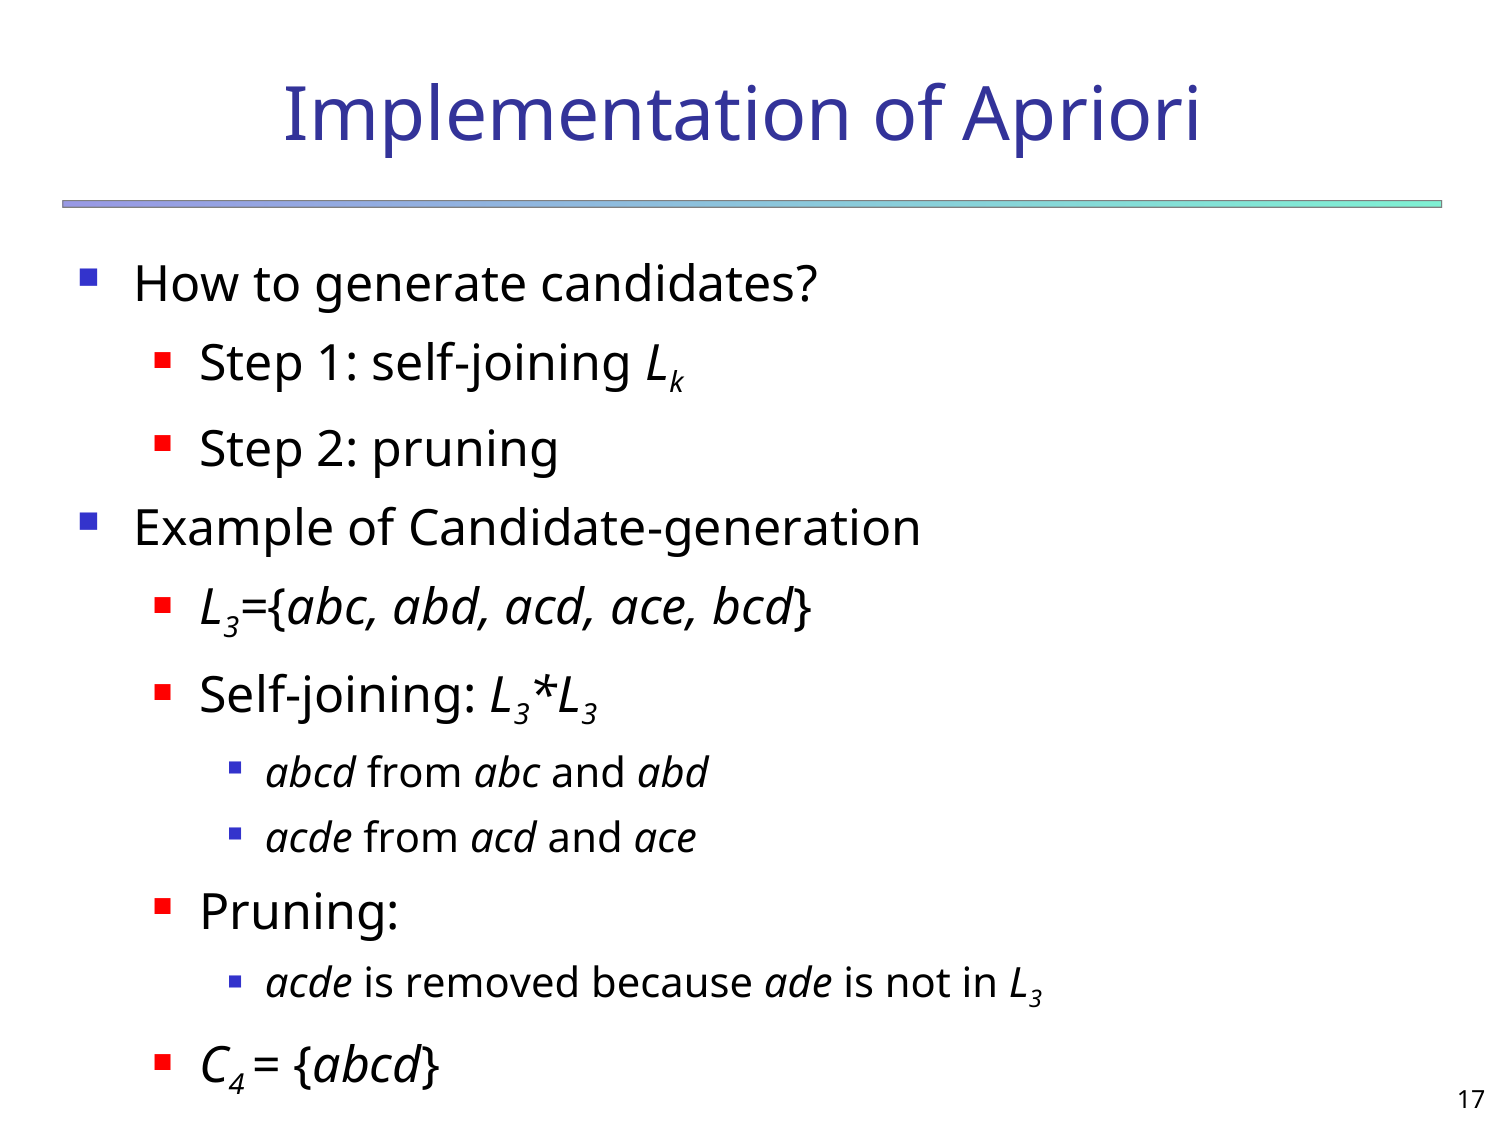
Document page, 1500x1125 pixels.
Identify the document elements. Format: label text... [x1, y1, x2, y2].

list How to generate candidates? Step 1: self-joining Lk Step 2: pruning Example of Candidate-generation L3={abc, abd, acd, ace, bcd} Self-joining: L3*L3 abcd from abc and abd acde from acd and ace Pruning: acde is removed because ade is not in L3 C4 = {abcd} [62, 237, 1438, 1125]
title Implementation of Apriori [62, 57, 1426, 163]
text_box <number> [1438, 1062, 1500, 1125]
